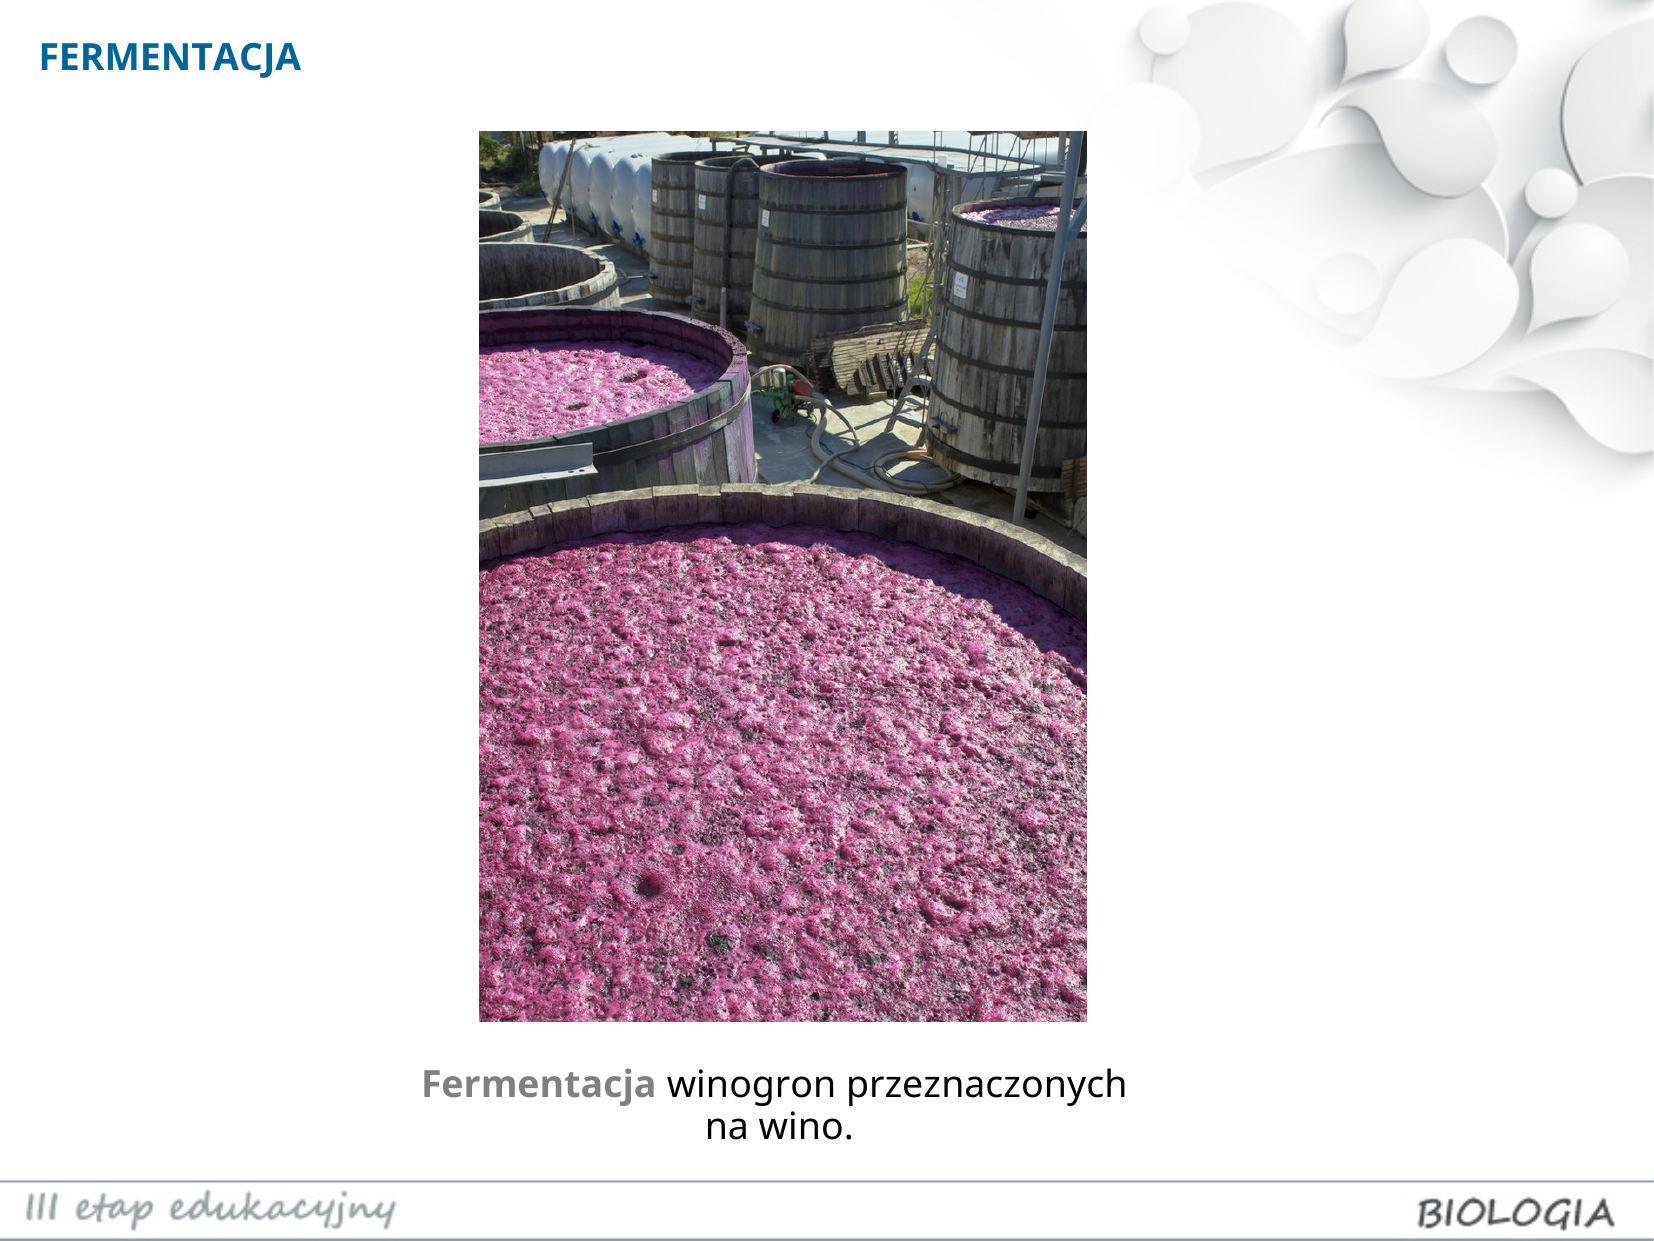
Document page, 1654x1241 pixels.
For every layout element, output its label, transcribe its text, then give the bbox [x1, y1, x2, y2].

text_box Fermentacja winogron przeznaczonych na wino. [366, 1056, 1193, 1156]
picture [0, 0, 1654, 1241]
text_box FERMENTACJA [23, 29, 1276, 87]
